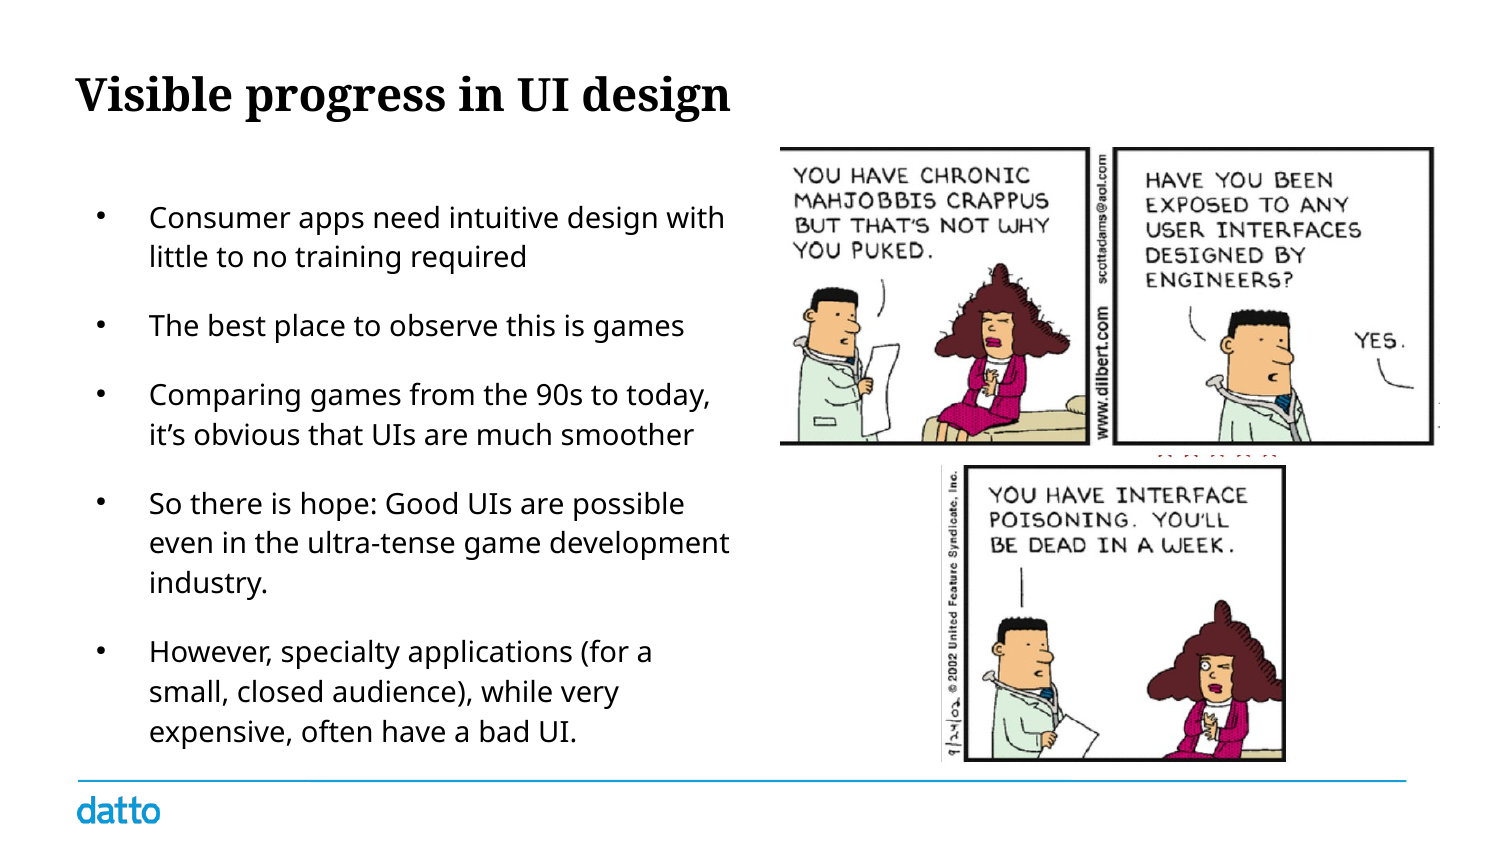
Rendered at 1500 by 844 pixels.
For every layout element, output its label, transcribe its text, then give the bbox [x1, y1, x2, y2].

title Visible progress in UI design [75, 33, 1404, 155]
picture [122, 808, 133, 824]
picture [780, 142, 1440, 449]
list Consumer apps need intuitive design with little to no training required The best place to observe this is games Comparing games from the 90s to today, it’s obvious that UIs are much smoother So there is hope: Good UIs are possible even in the ultra-tense game development industry. However, specialty applications (for a small, closed audience), while very expensive, often have a bad UI. [78, 197, 736, 781]
picture [95, 796, 133, 824]
picture [136, 796, 160, 824]
picture [77, 796, 91, 808]
picture [941, 455, 1291, 766]
picture [146, 808, 156, 819]
picture [82, 808, 91, 819]
